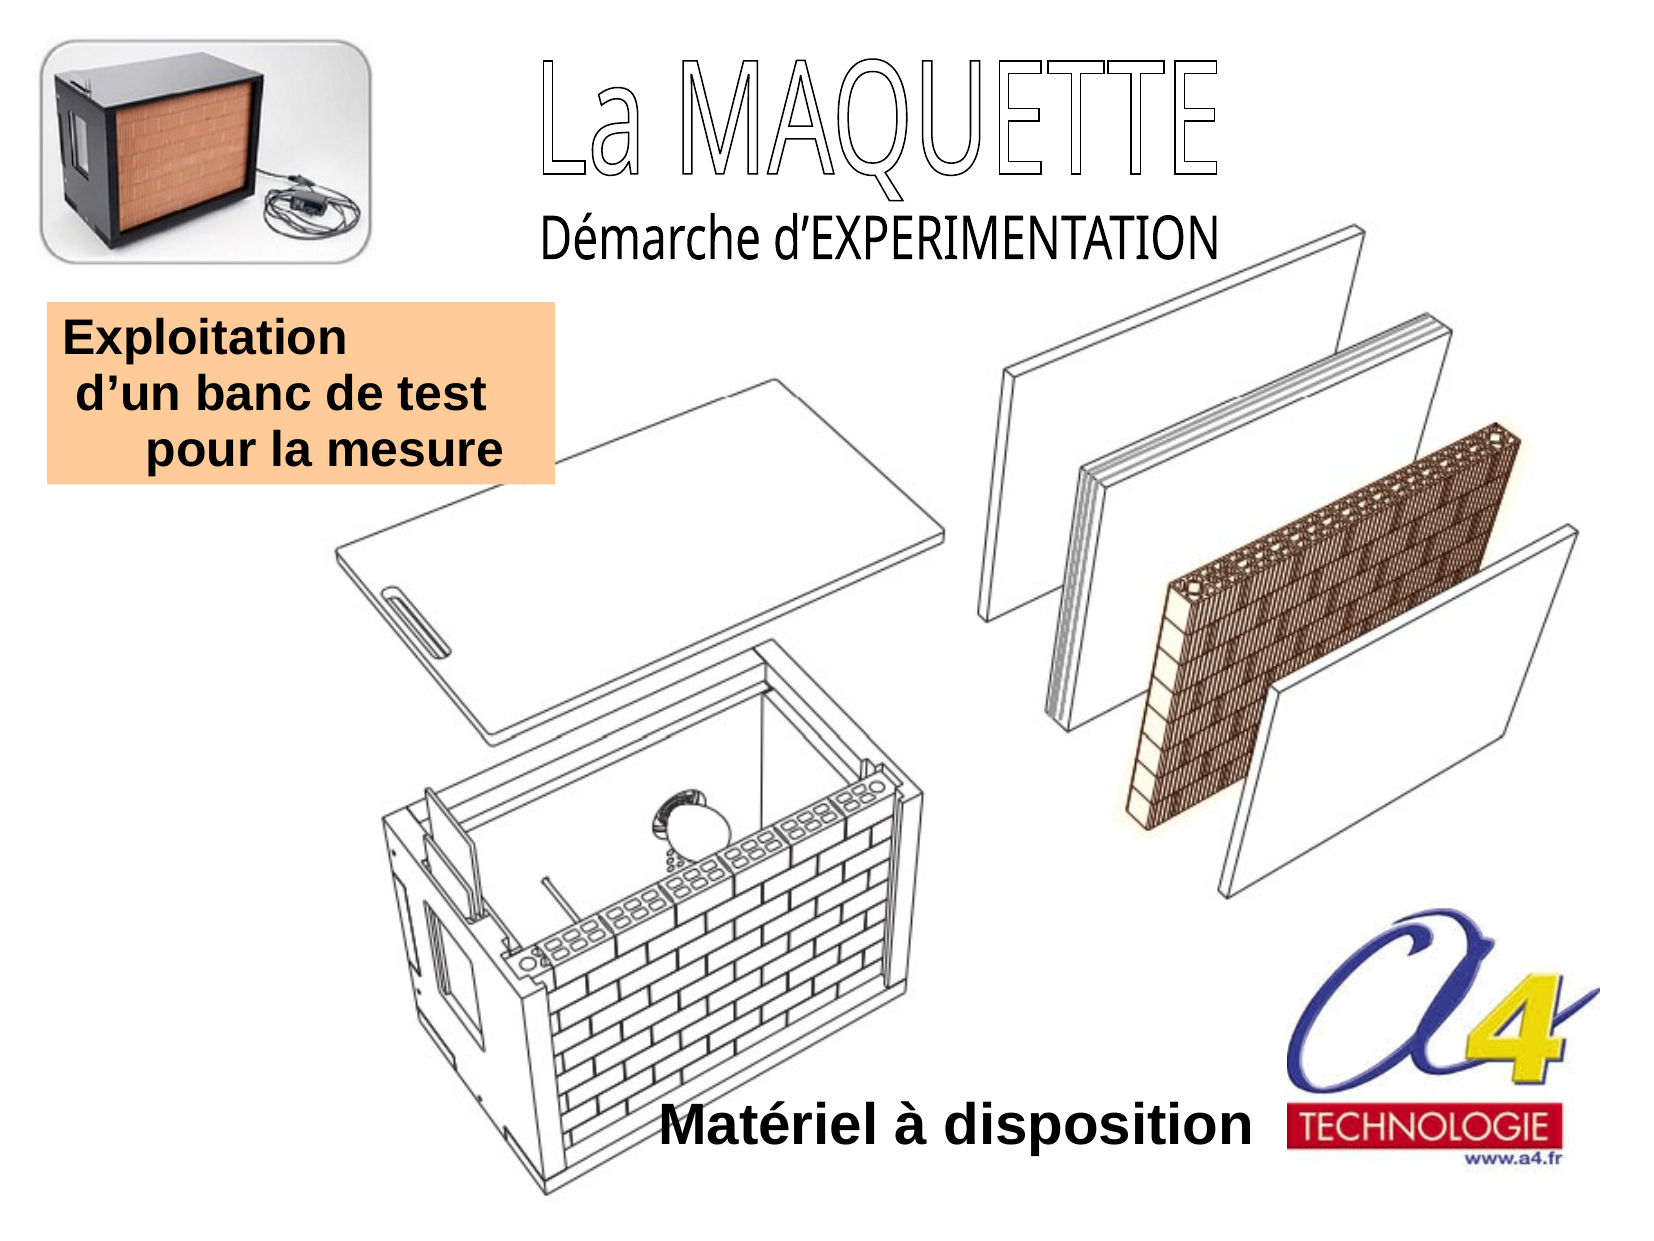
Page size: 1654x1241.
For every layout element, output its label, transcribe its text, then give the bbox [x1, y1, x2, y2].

text_box Démarche d’EXPERIMENTATION [963, 215, 997, 260]
text_box La MAQUETTE [1175, 60, 1217, 174]
text_box Démarche d’EXPERIMENTATION [543, 215, 570, 260]
text_box La MAQUETTE [1108, 60, 1164, 174]
text_box Démarche d’EXPERIMENTATION [893, 215, 913, 260]
text_box La MAQUETTE [543, 60, 586, 174]
text_box Démarche d’EXPERIMENTATION [710, 212, 732, 260]
text_box Démarche d’EXPERIMENTATION [737, 225, 759, 260]
text_box La MAQUETTE [999, 60, 1041, 174]
text_box Démarche d’EXPERIMENTATION [1109, 215, 1135, 260]
text_box Démarche d’EXPERIMENTATION [1005, 215, 1024, 260]
text_box Démarche d’EXPERIMENTATION [1190, 215, 1217, 260]
text_box Démarche d’EXPERIMENTATION [1061, 215, 1086, 260]
text_box Exploitation d’un banc de test pour la mesure [47, 302, 556, 485]
text_box Démarche d’EXPERIMENTATION [866, 215, 888, 260]
text_box Démarche d’EXPERIMENTATION [919, 215, 943, 260]
picture [35, 35, 1601, 1205]
text_box Démarche d’EXPERIMENTATION [670, 225, 685, 260]
text_box Démarche d’EXPERIMENTATION [834, 215, 862, 260]
text_box Matériel à disposition [643, 1084, 1288, 1165]
text_box Démarche d’EXPERIMENTATION [945, 215, 958, 260]
text_box La MAQUETTE [767, 60, 834, 174]
text_box Démarche d’EXPERIMENTATION [643, 226, 664, 260]
text_box La MAQUETTE [922, 60, 980, 176]
text_box La MAQUETTE [838, 59, 907, 201]
text_box La MAQUETTE [683, 60, 758, 174]
text_box Démarche d’EXPERIMENTATION [574, 225, 596, 260]
text_box Démarche d’EXPERIMENTATION [687, 225, 706, 260]
text_box La MAQUETTE [592, 87, 638, 176]
text_box La MAQUETTE [1048, 60, 1104, 174]
text_box Démarche d’EXPERIMENTATION [775, 212, 798, 260]
text_box Démarche d’EXPERIMENTATION [1153, 215, 1184, 260]
text_box Démarche d’EXPERIMENTATION [602, 225, 638, 260]
text_box Démarche d’EXPERIMENTATION [1083, 215, 1113, 260]
text_box Démarche d’EXPERIMENTATION [813, 215, 833, 260]
text_box Démarche d’EXPERIMENTATION [1030, 215, 1057, 260]
text_box Démarche d’EXPERIMENTATION [1136, 215, 1149, 260]
